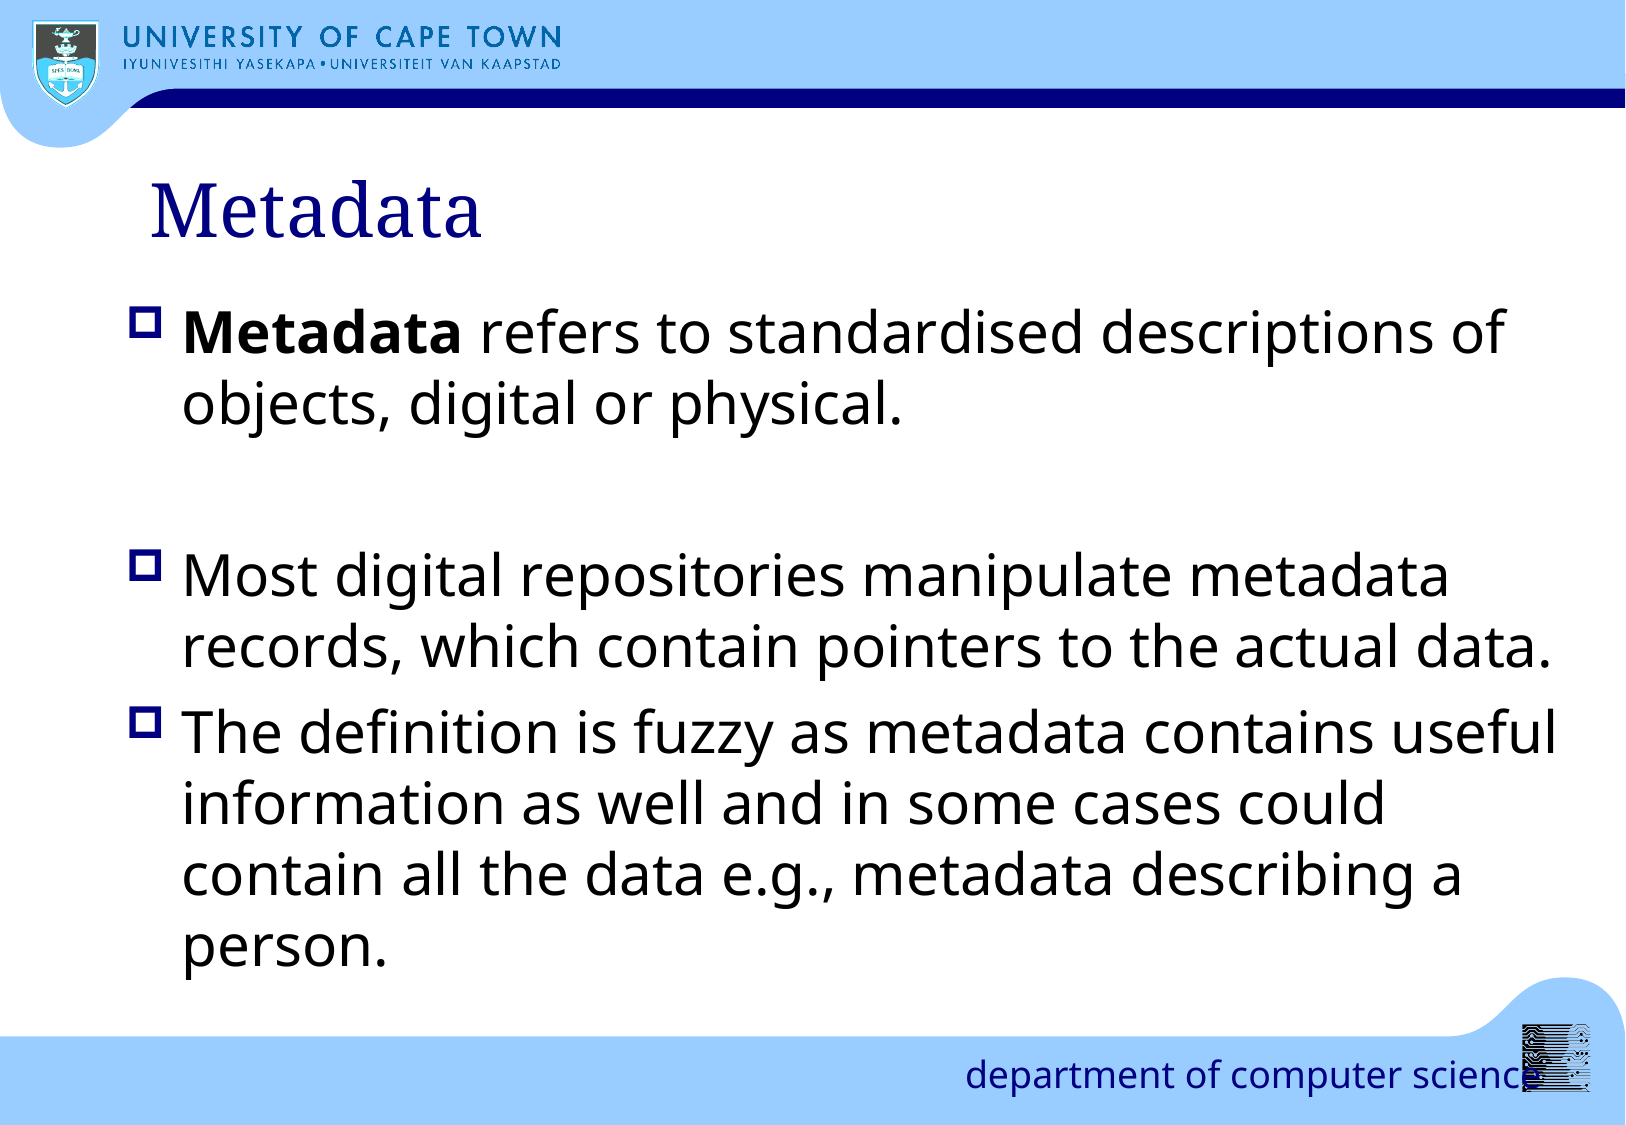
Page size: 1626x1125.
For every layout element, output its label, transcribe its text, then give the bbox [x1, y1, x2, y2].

title Metadata [134, 140, 1571, 268]
picture [1526, 1070, 1536, 1076]
list Metadata refers to standardised descriptions of objects, digital or physical. Most digital repositories manipulate metadata records, which contain pointers to the actual data. The definition is fuzzy as metadata contains useful information as well and in some cases could contain all the data e.g., metadata describing a person. [125, 296, 1570, 977]
picture [120, 23, 563, 71]
picture [1522, 1024, 1591, 1092]
